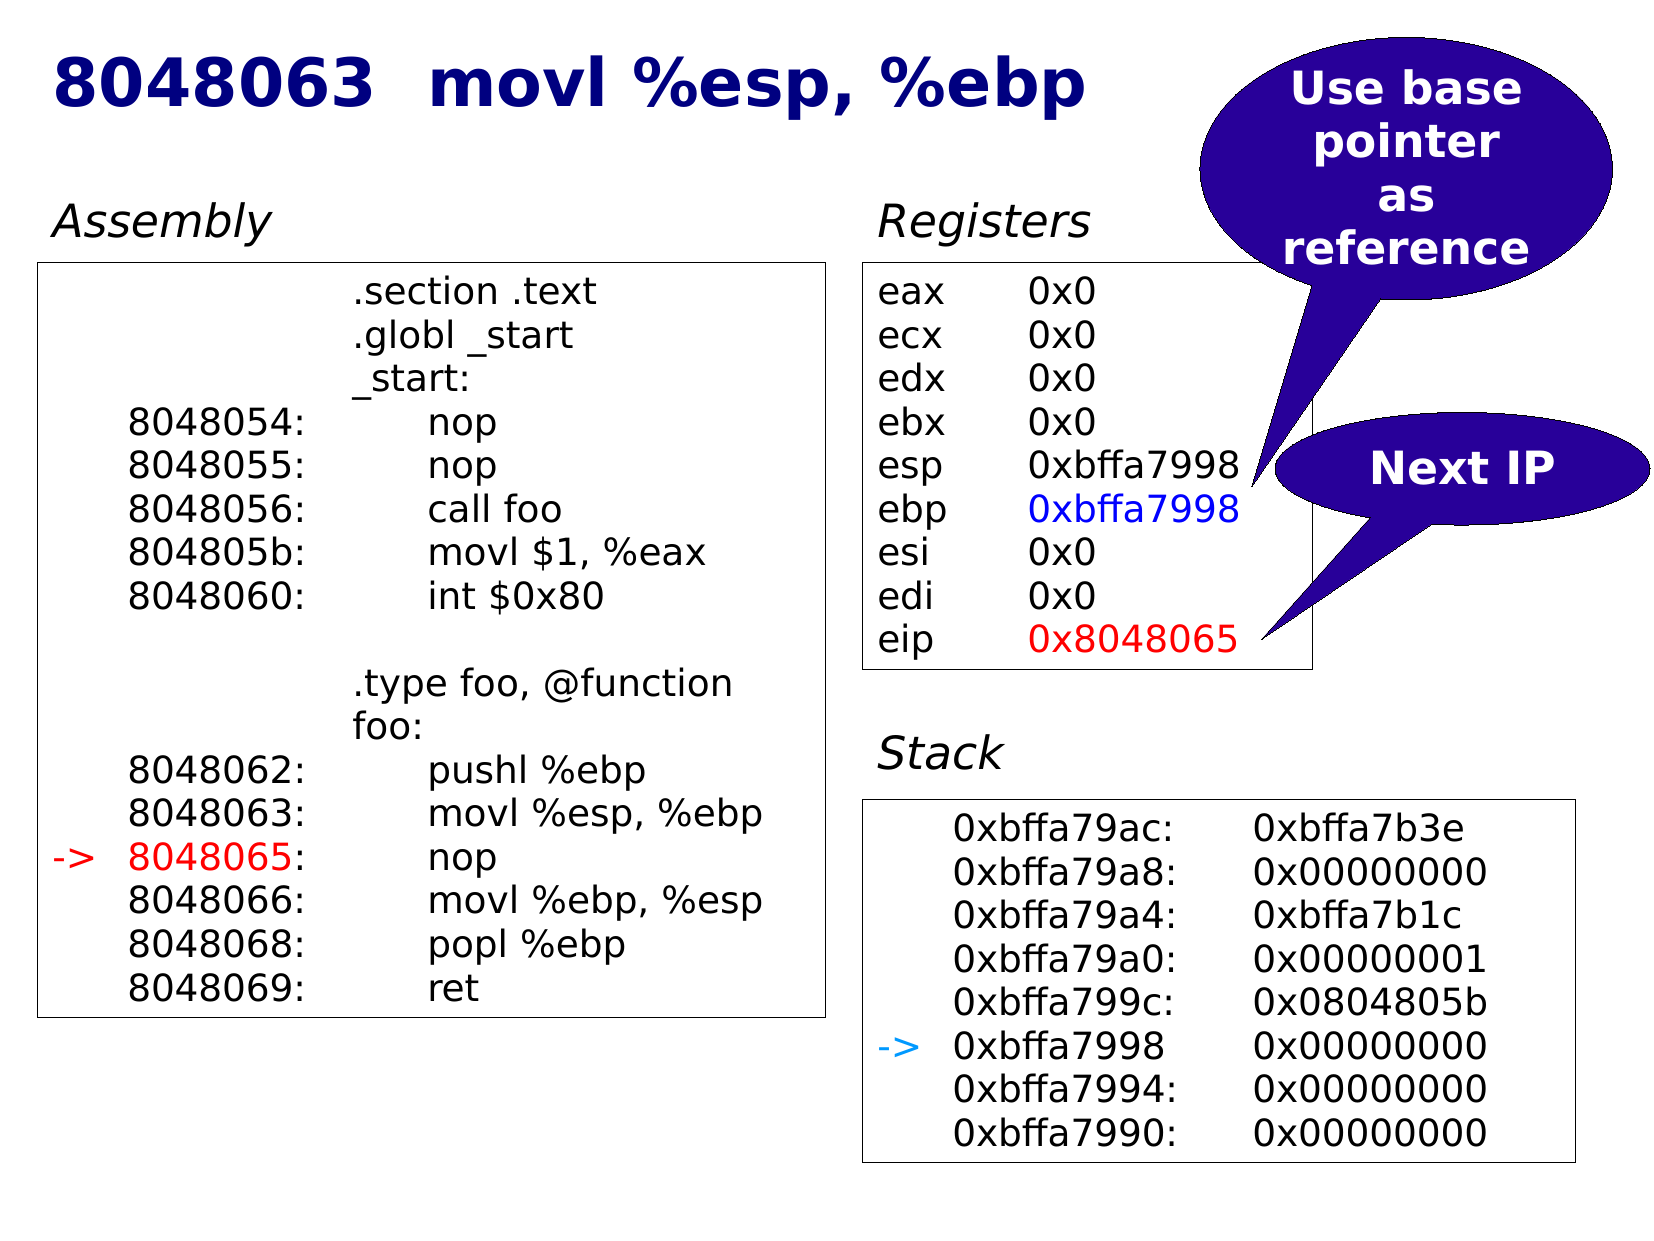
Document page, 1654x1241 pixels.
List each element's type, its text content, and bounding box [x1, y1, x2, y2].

text_box 8048063 movl %esp, %ebp [37, 37, 1126, 131]
text_box Next IP [1261, 412, 1651, 640]
text_box 0xbffa79ac: 0xbffa7b3e 0xbffa79a8: 0x00000000 0xbffa79a4: 0xbffa7b1c 0xbffa79a0: 0x00000001 0xbffa799c: 0x0804805b -> 0xbffa7998 0x00000000 0xbffa7994: 0x00000000 0xbffa7990: 0x00000000 [862, 799, 1576, 1163]
text_box eax 0x0 ecx 0x0 edx 0x0 ebx 0x0 esp 0xbffa7998 ebp 0xbffa7998 esi 0x0 edi 0x0 eip 0x8048065 [862, 262, 1313, 670]
text_box Use base pointer as reference [1199, 37, 1613, 487]
text_box Assembly [37, 187, 301, 256]
text_box Registers [862, 187, 1126, 256]
text_box Stack [862, 719, 1051, 788]
text_box .section .text .globl _start _start: 8048054: nop 8048055: nop 8048056: call foo 804805b: movl $1, %eax 8048060: int $0x80 .type foo, @function foo: 8048062: pushl %ebp 8048063: movl %esp, %ebp -> 8048065: nop 8048066: movl %ebp, %esp 8048068: popl %ebp 8048069: ret [37, 262, 826, 1018]
